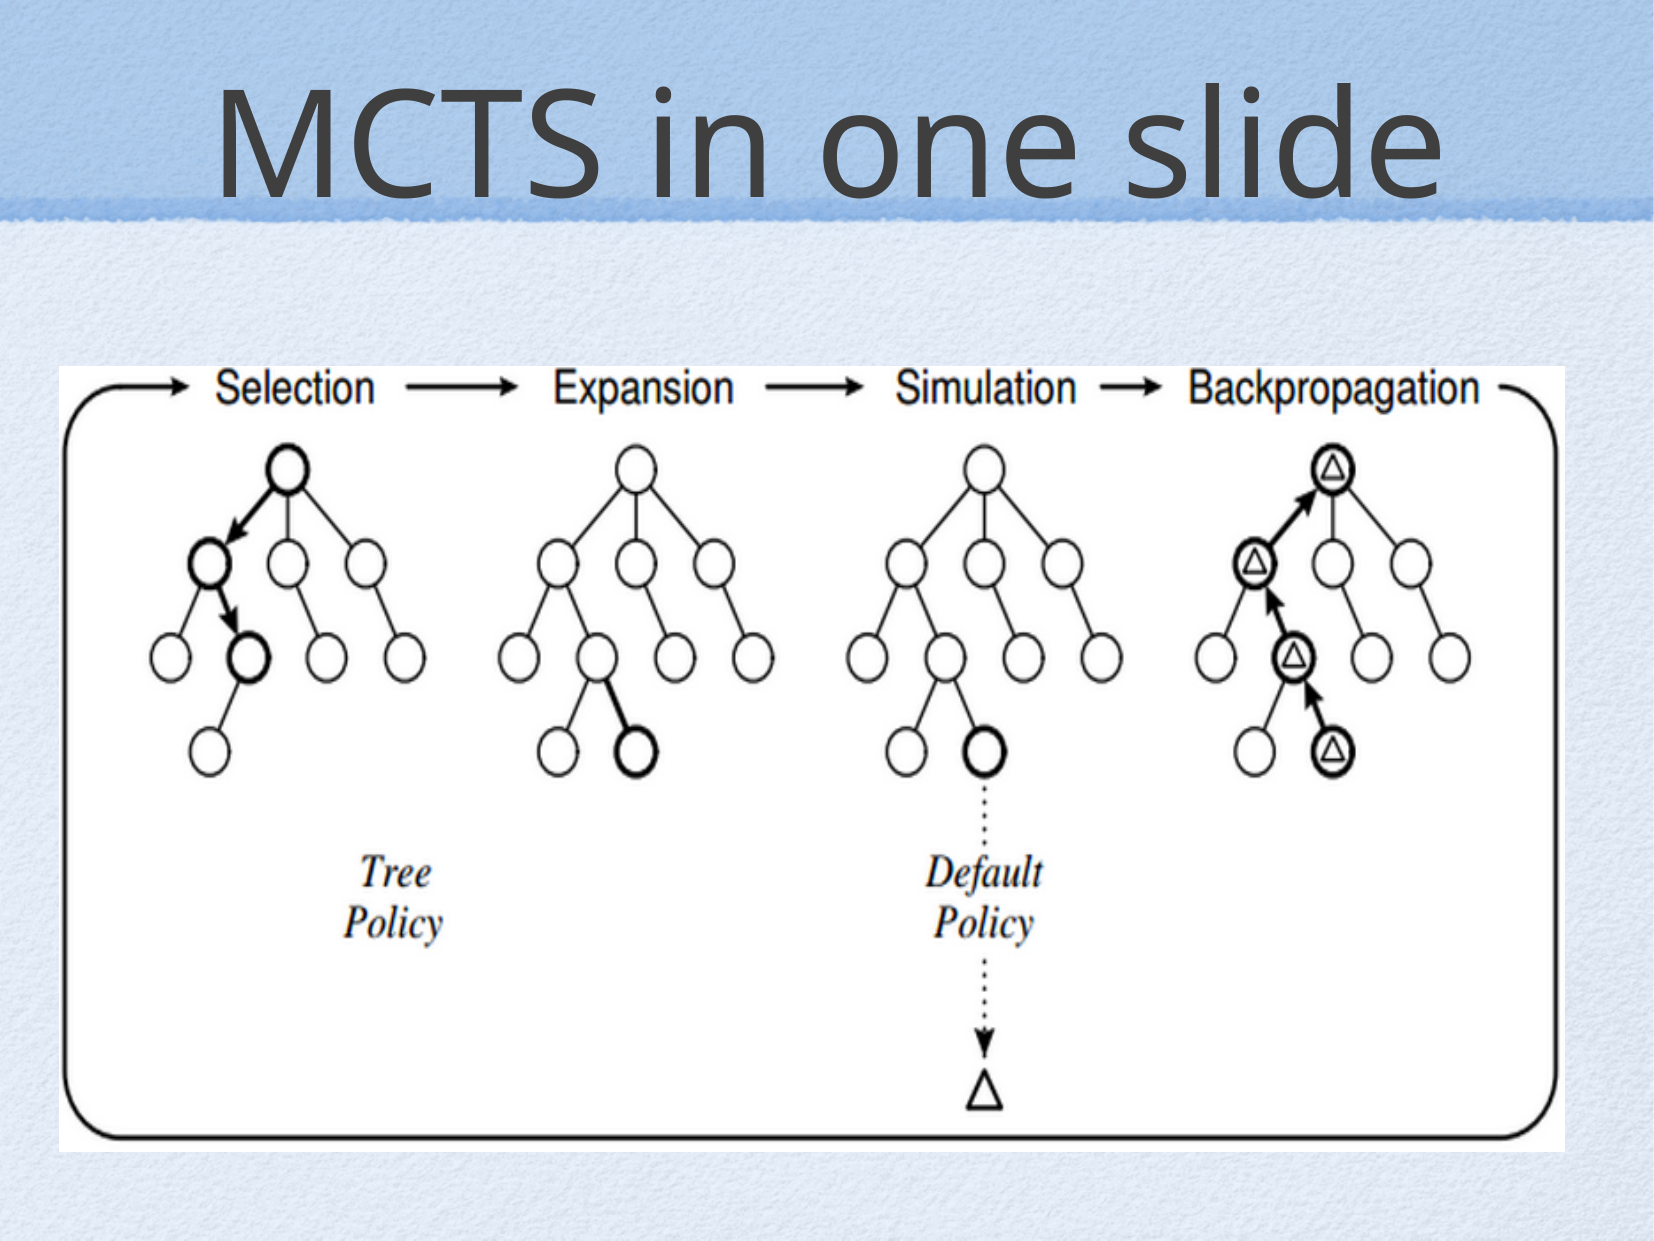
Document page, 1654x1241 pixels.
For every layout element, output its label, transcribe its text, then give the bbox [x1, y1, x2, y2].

picture [0, 0, 1654, 1241]
title MCTS in one slide [19, 0, 1635, 280]
